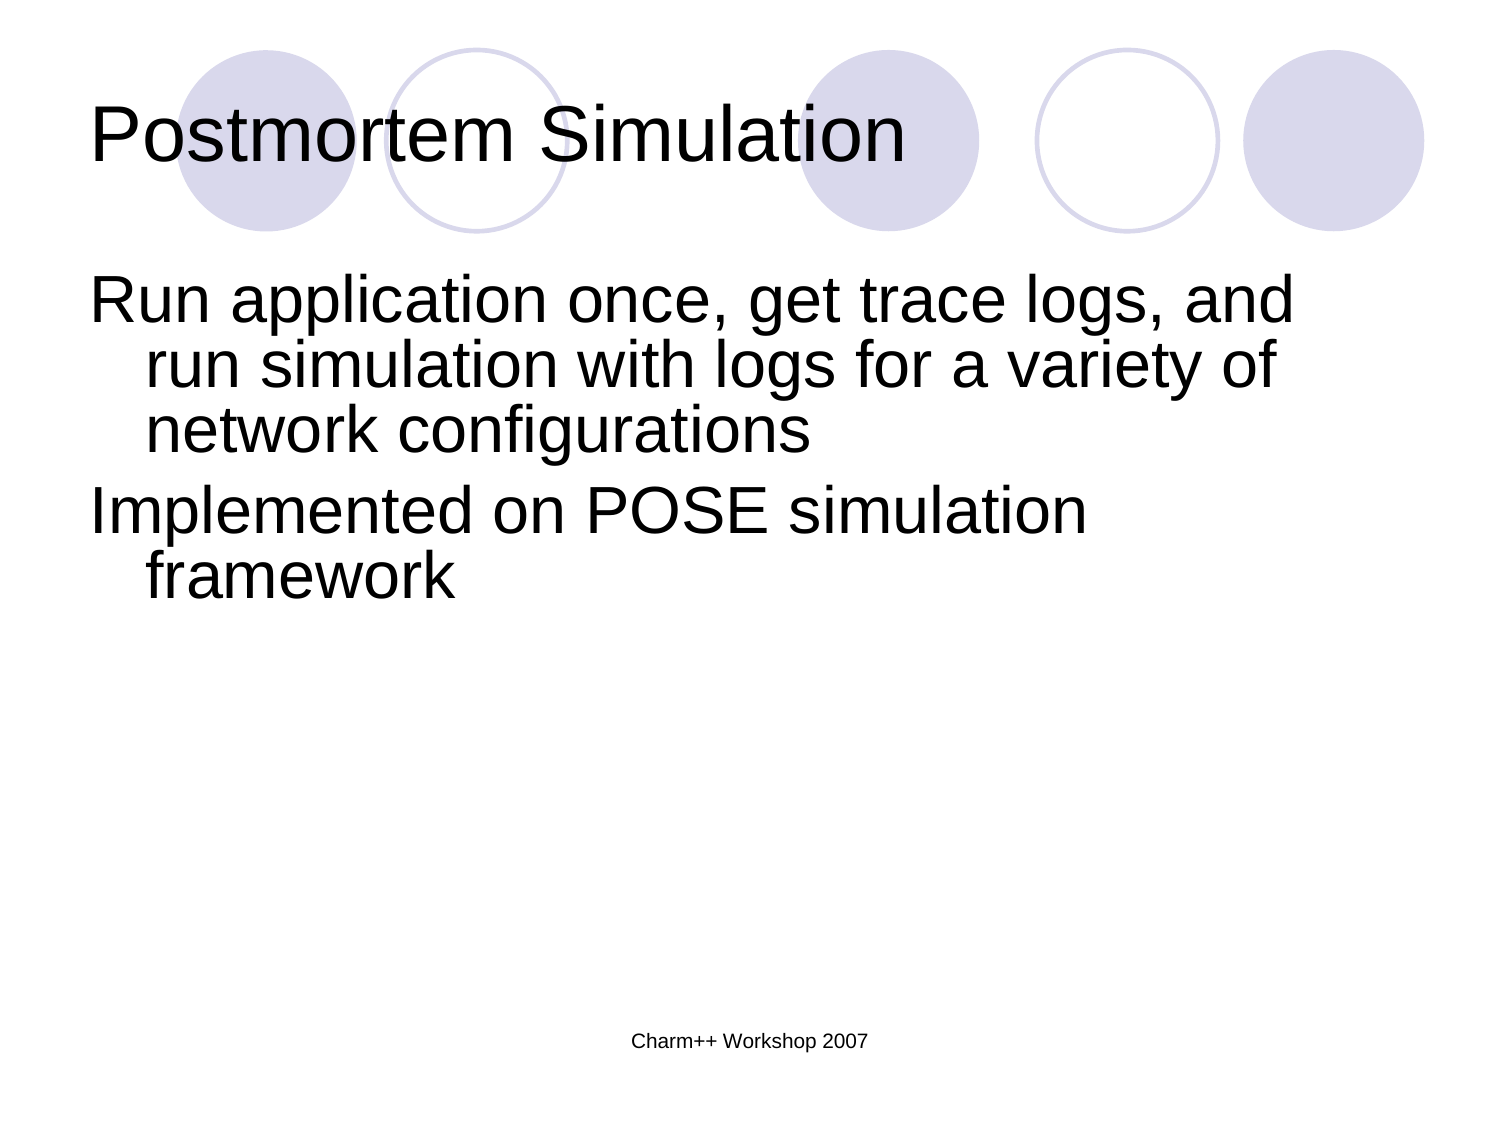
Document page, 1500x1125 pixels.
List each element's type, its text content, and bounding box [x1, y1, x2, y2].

title Postmortem Simulation [75, 45, 1426, 233]
list Run application once, get trace logs, and run simulation with logs for a variety of network configurations Implemented on POSE simulation framework [75, 262, 1426, 1006]
